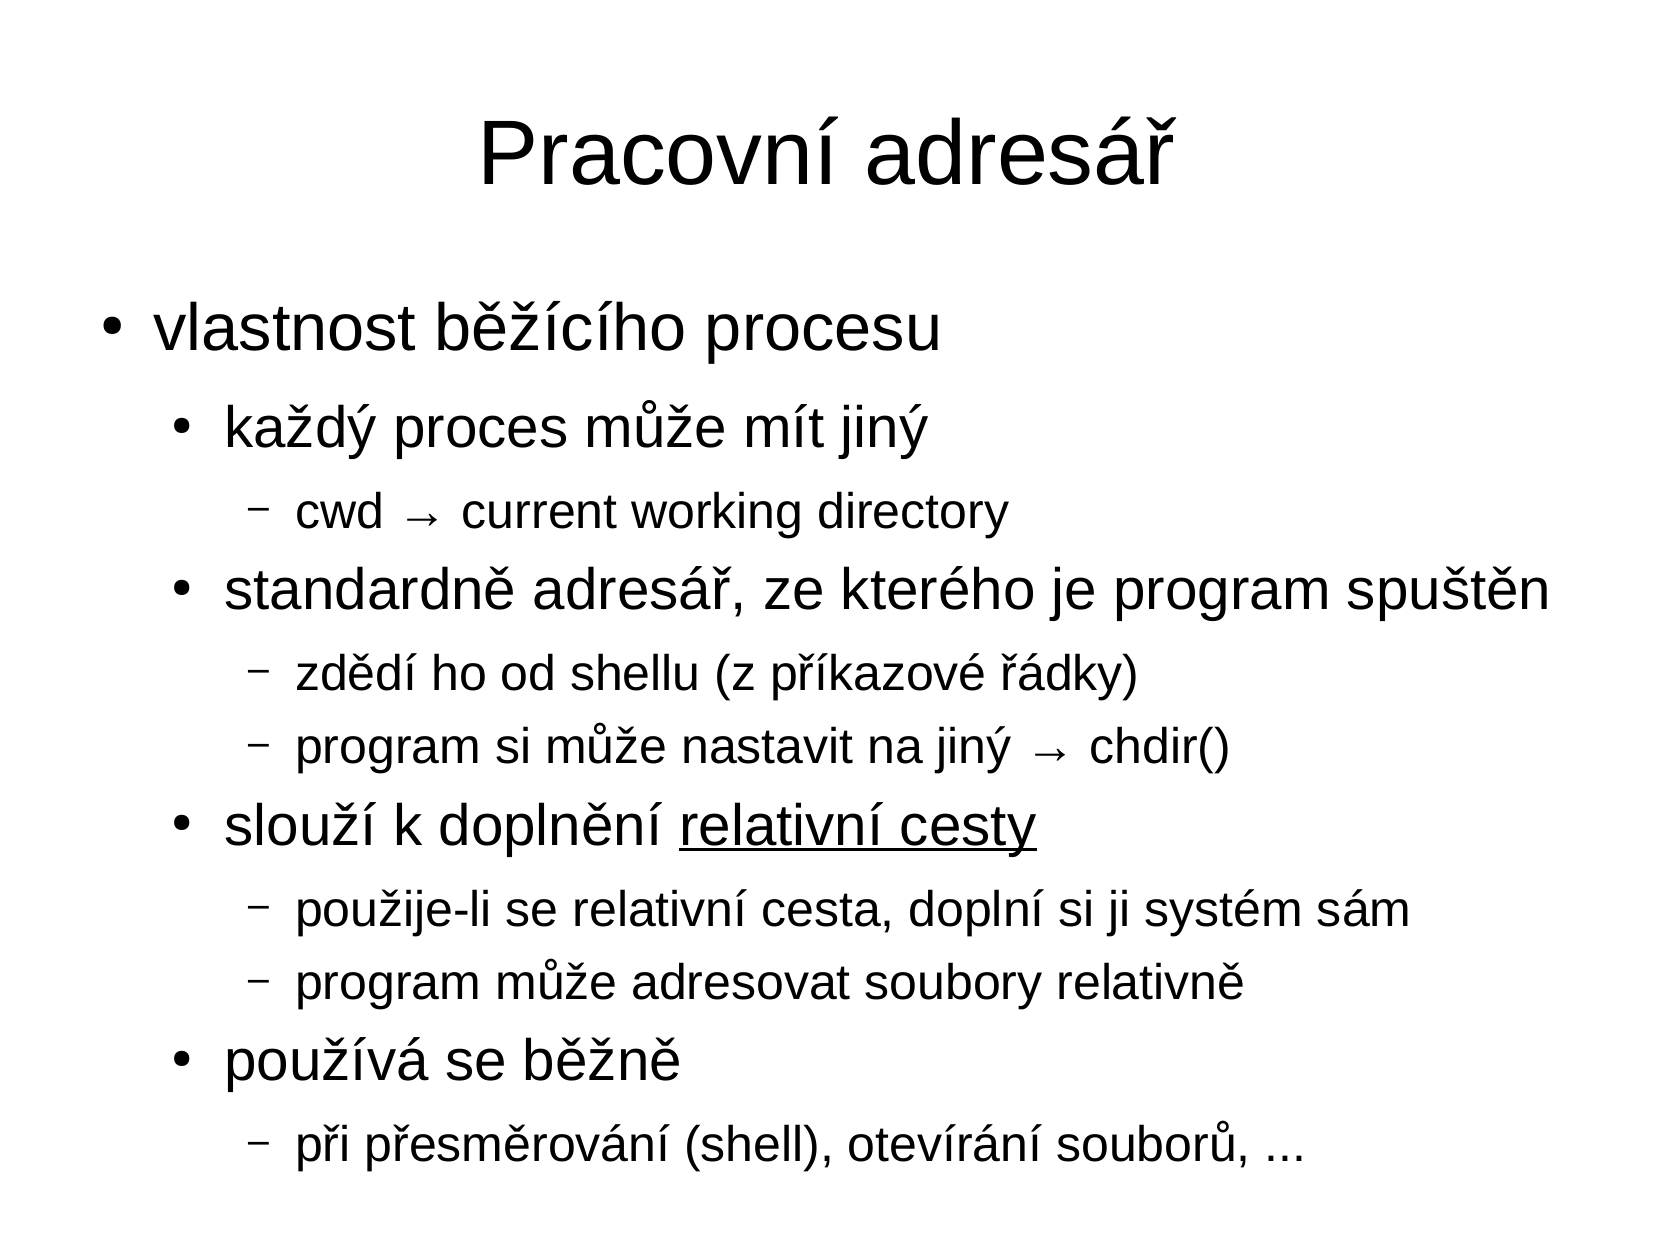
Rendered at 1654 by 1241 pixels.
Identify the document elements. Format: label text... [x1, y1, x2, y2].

list vlastnost běžícího procesu každý proces může mít jiný cwd → current working directory standardně adresář, ze kterého je program spuštěn zdědí ho od shellu (z příkazové řádky) program si může nastavit na jiný → chdir() slouží k doplnění relativní cesty použije-li se relativní cesta, doplní si ji systém sám program může adresovat soubory relativně používá se běžně při přesměrování (shell), otevírání souborů, ... [82, 290, 1571, 1173]
title Pracovní adresář [82, 56, 1571, 250]
